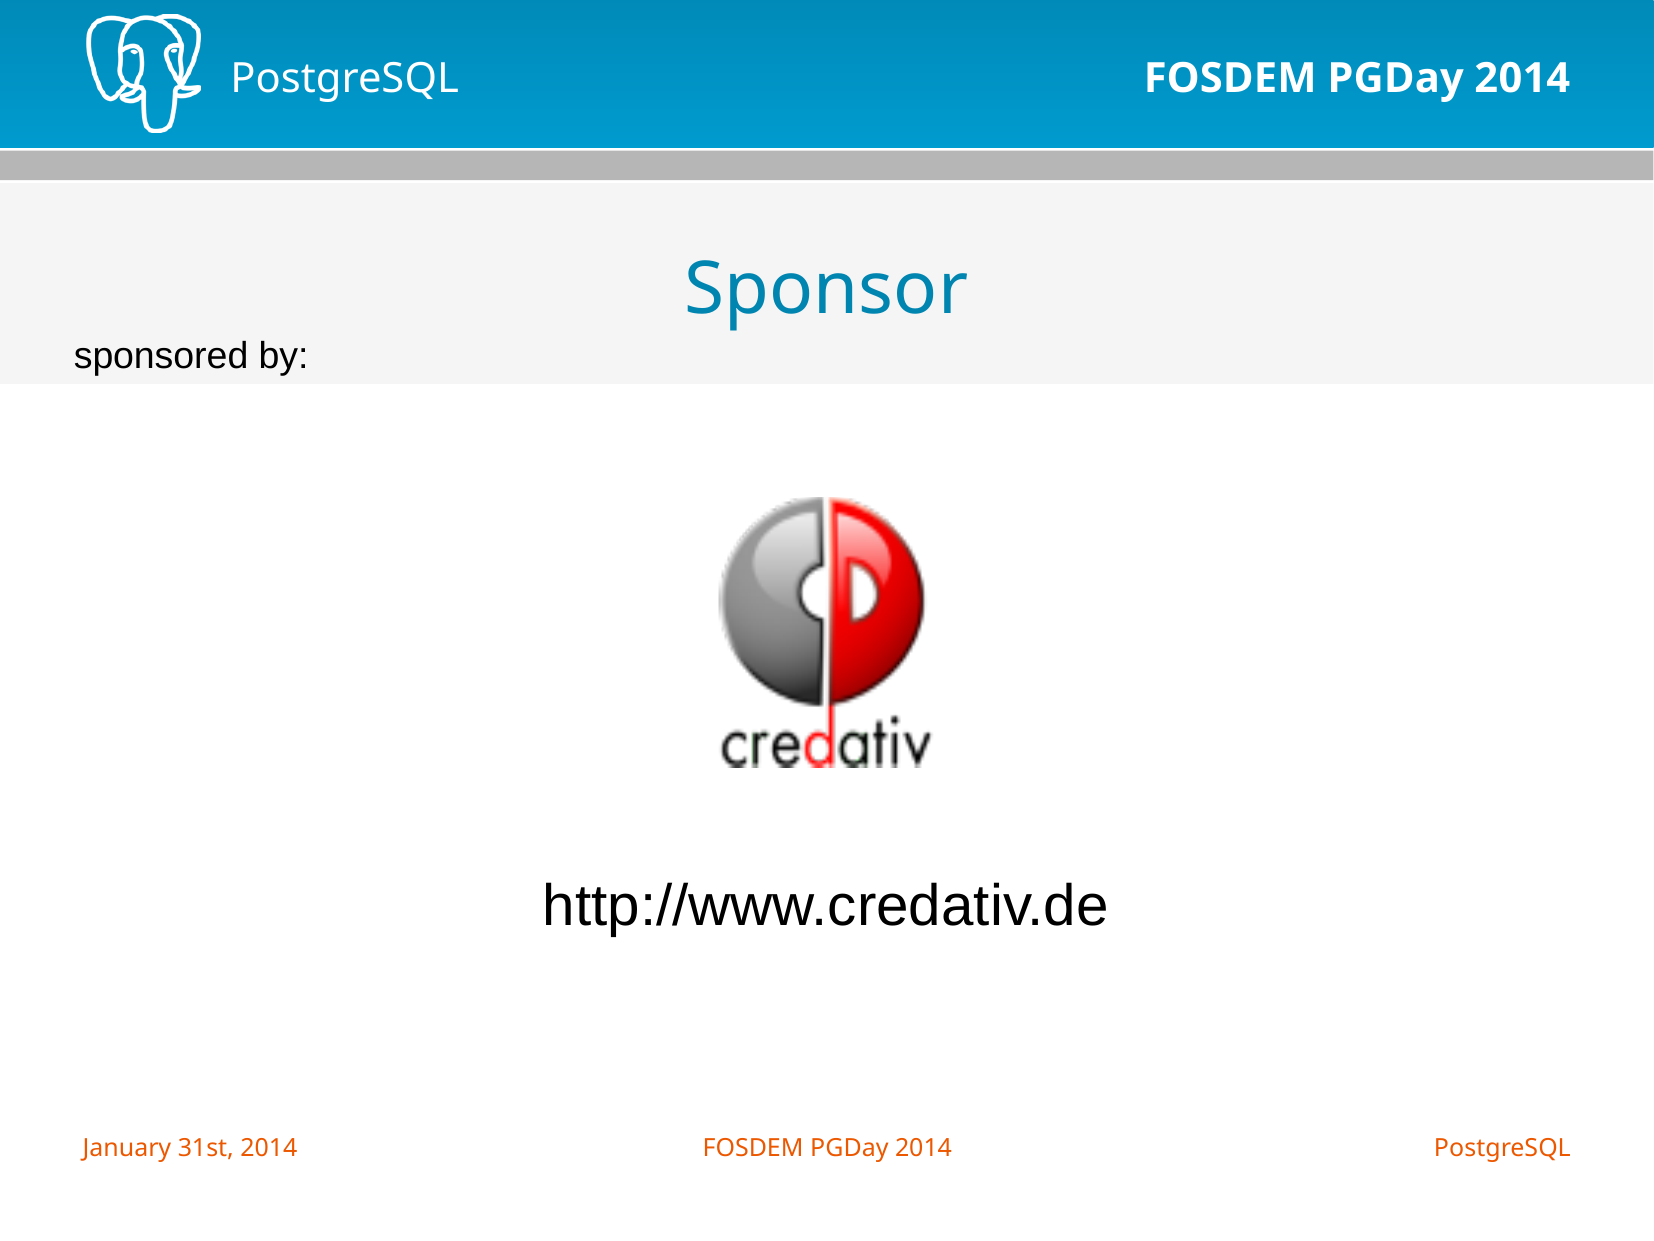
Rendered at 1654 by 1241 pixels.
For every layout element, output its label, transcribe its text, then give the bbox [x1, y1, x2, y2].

picture [531, 497, 1123, 768]
text_box http://www.credativ.de [528, 865, 1125, 945]
text_box sponsored by: [59, 327, 355, 384]
title Sponsor [82, 200, 1571, 369]
picture [87, 15, 200, 132]
